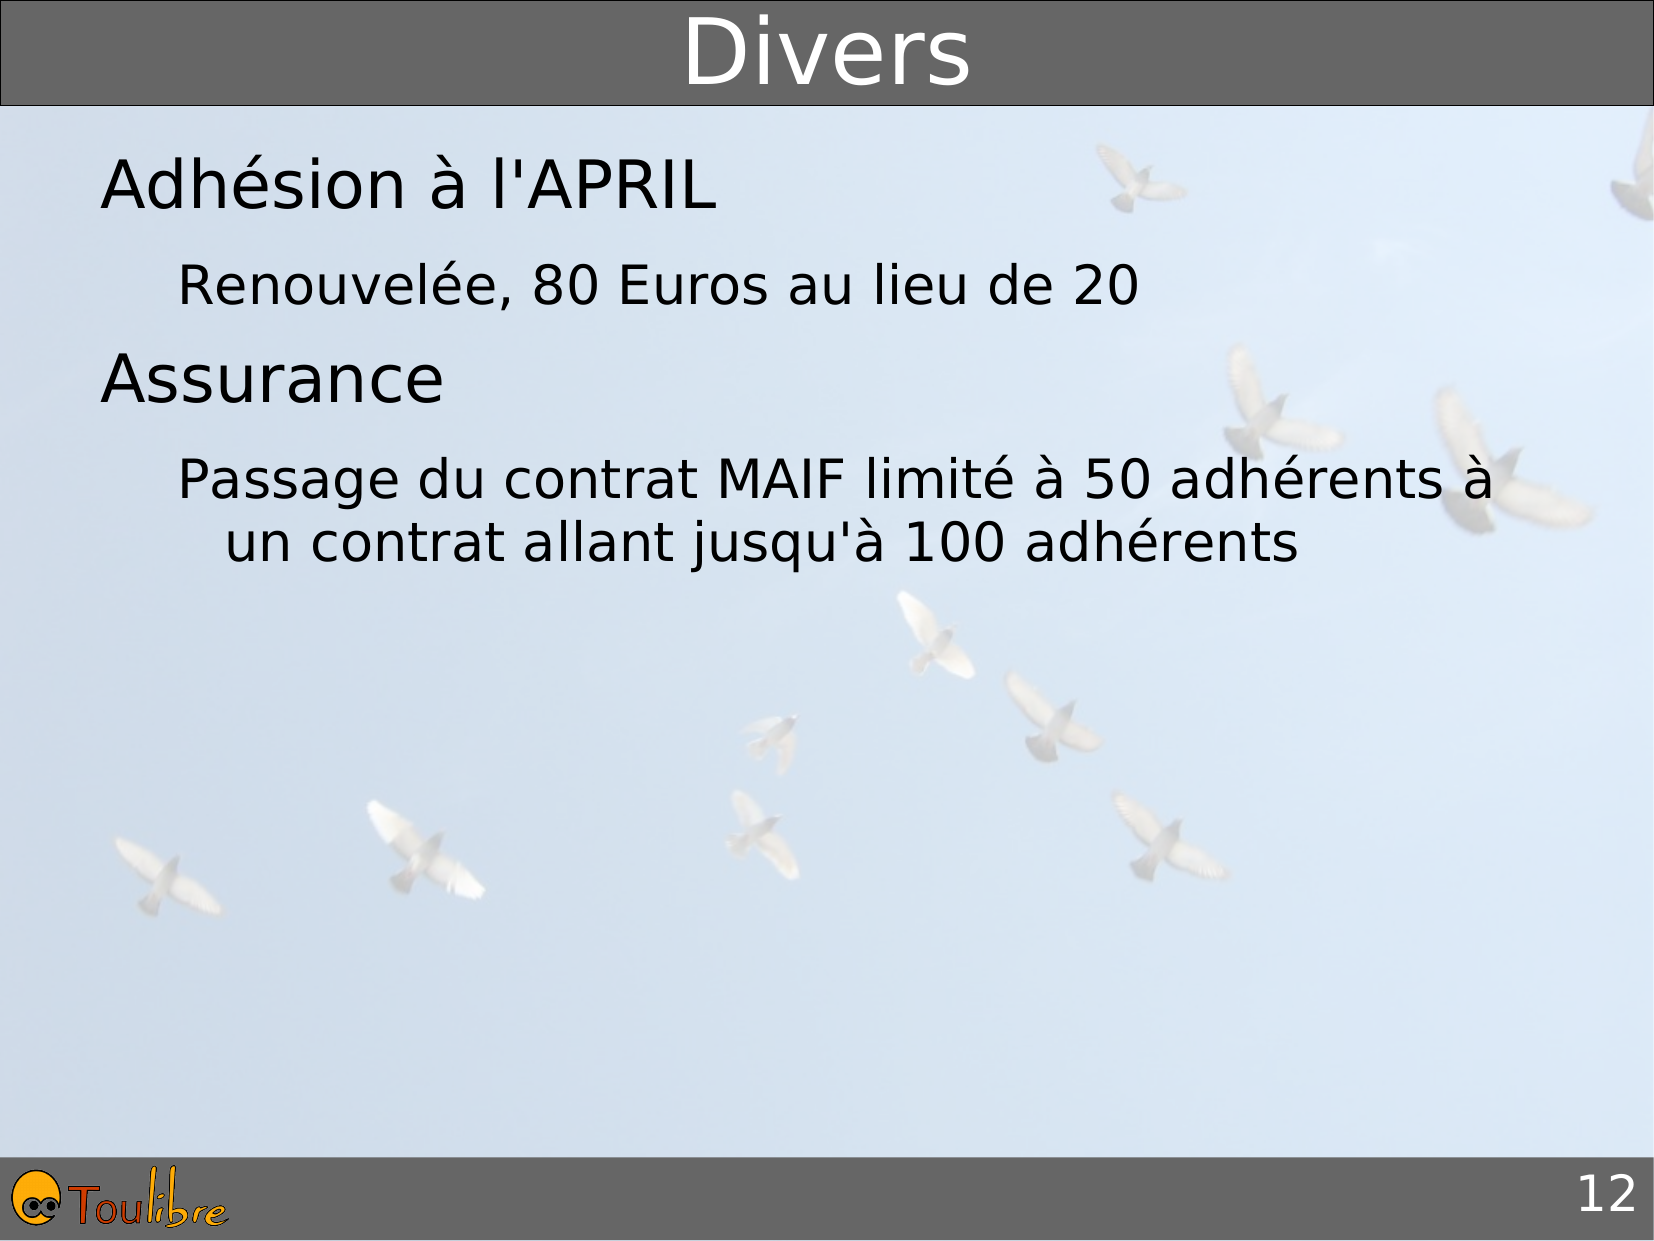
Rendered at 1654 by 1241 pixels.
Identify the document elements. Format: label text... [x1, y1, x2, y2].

title Divers [0, 0, 1654, 107]
list Adhésion à l'APRIL Renouvelée, 80 Euros au lieu de 20 Assurance Passage du contrat MAIF limité à 50 adhérents à un contrat allant jusqu'à 100 adhérents [82, 146, 1571, 1094]
picture [11, 1165, 229, 1228]
